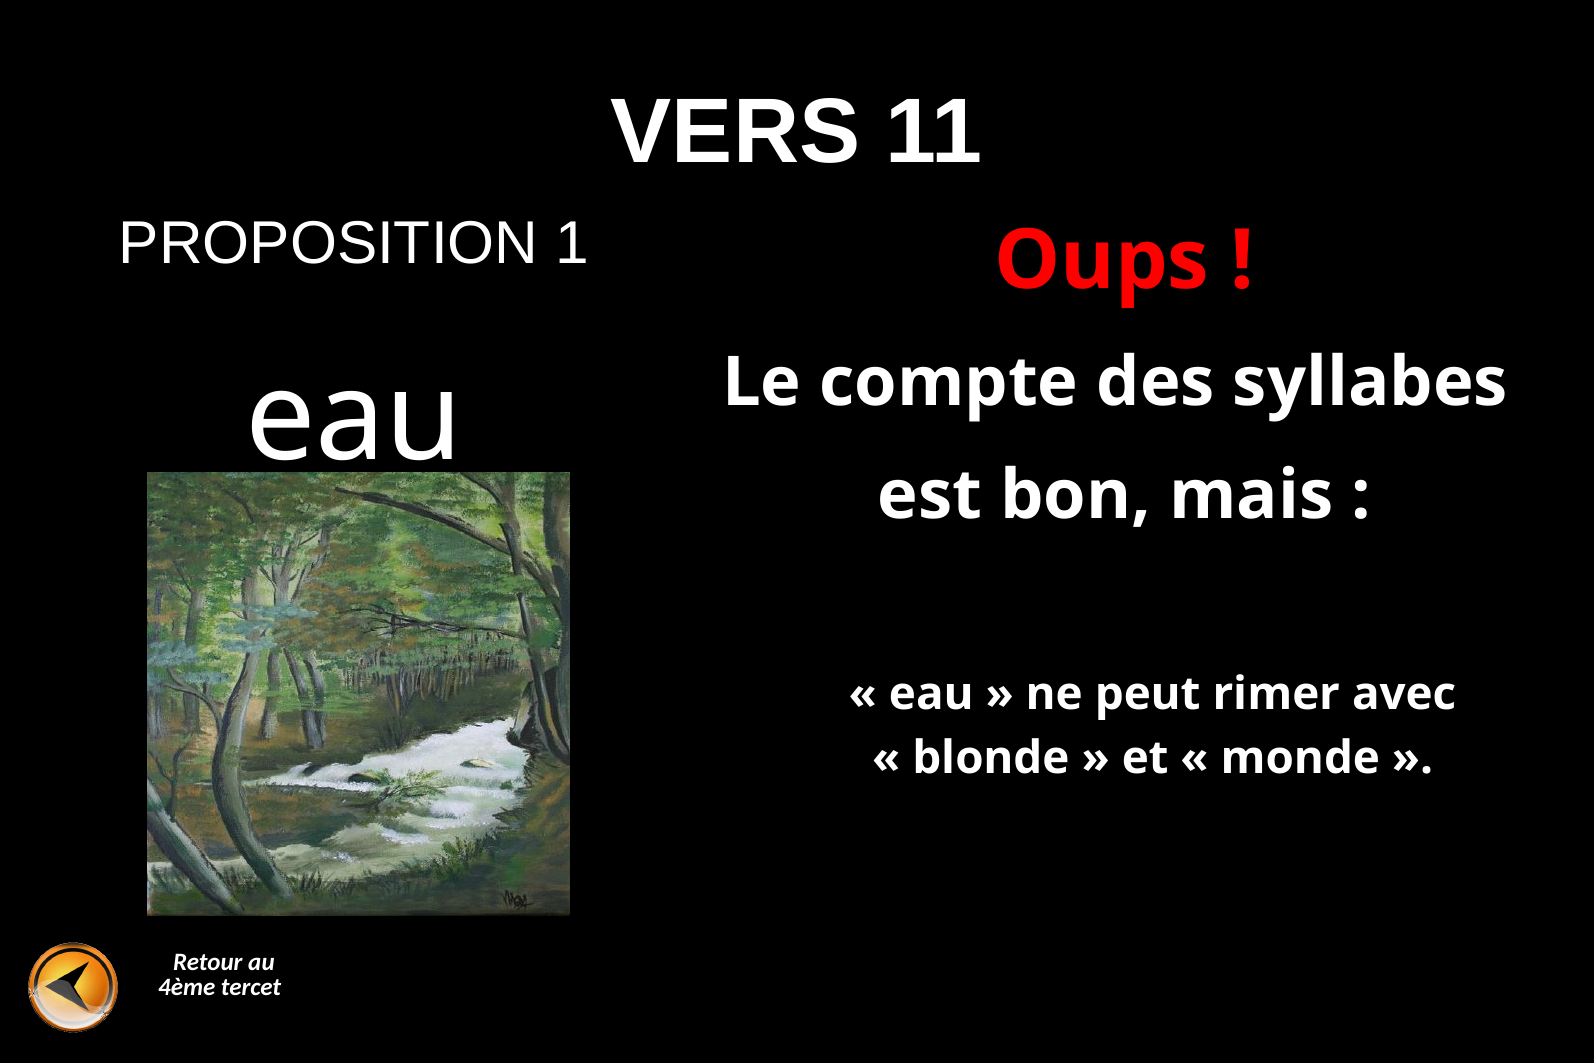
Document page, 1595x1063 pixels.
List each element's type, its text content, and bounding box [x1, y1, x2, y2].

list PROPOSITION 1 eau [18, 118, 674, 821]
text_box Retour au 4ème tercet [131, 944, 308, 1010]
title VERS 11 [79, 42, 1515, 220]
picture [27, 941, 119, 1034]
picture [147, 472, 570, 916]
list Oups ! Le compte des syllabes est bon, mais : « eau » ne peut rimer avec « blonde » et « monde ». [683, 191, 1566, 934]
